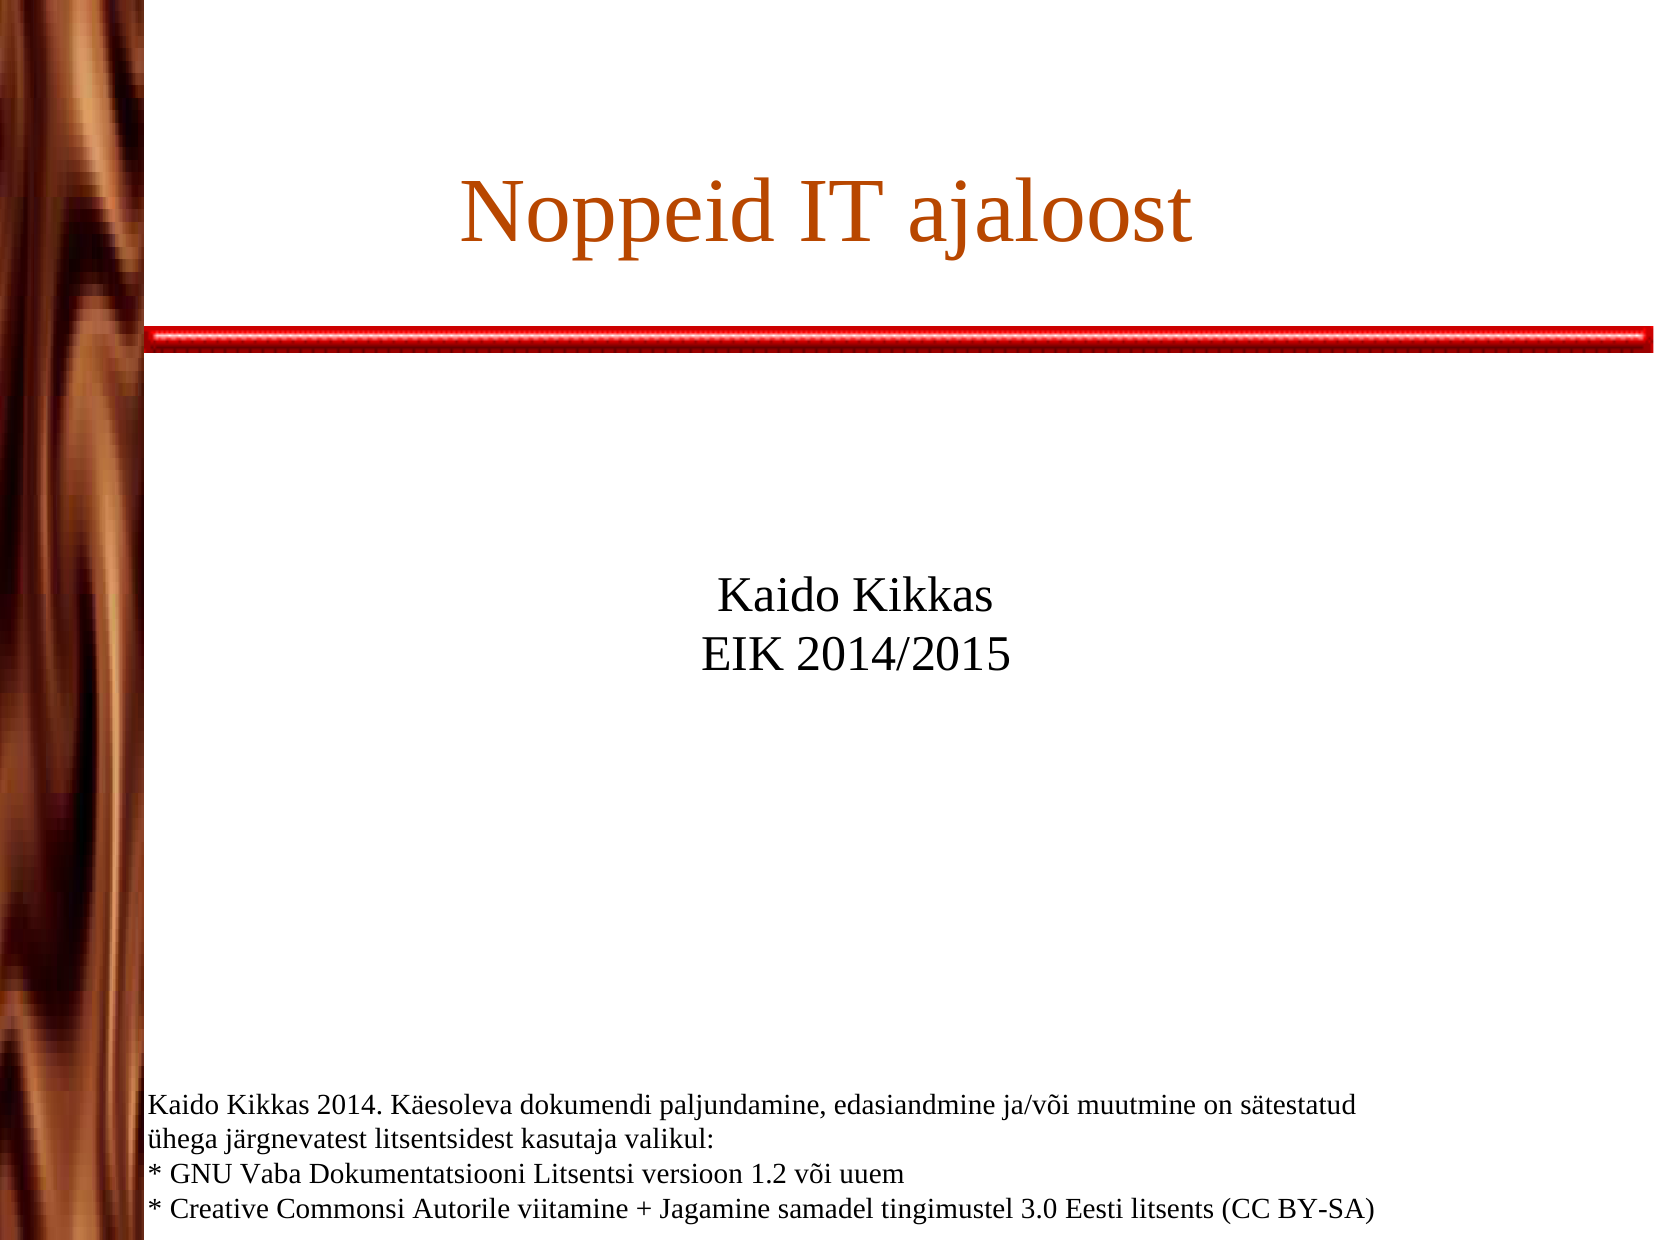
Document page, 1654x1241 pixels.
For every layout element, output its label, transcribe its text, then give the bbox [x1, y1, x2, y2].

text_box Kaido Kikkas 2014. Käesoleva dokumendi paljundamine, edasiandmine ja/või muutmine on sätestatud ühega järgnevatest litsentsidest kasutaja valikul: * GNU Vaba Dokumentatsiooni Litsentsi versioon 1.2 või uuem * Creative Commonsi Autorile viitamine + Jagamine samadel tingimustel 3.0 Eesti litsents (CC BY-SA) [147, 1085, 1654, 1225]
text_box Kaido Kikkas EIK 2014/2015 [354, 562, 1359, 679]
title Noppeid IT ajaloost [121, 100, 1533, 312]
picture [0, 0, 1654, 1240]
